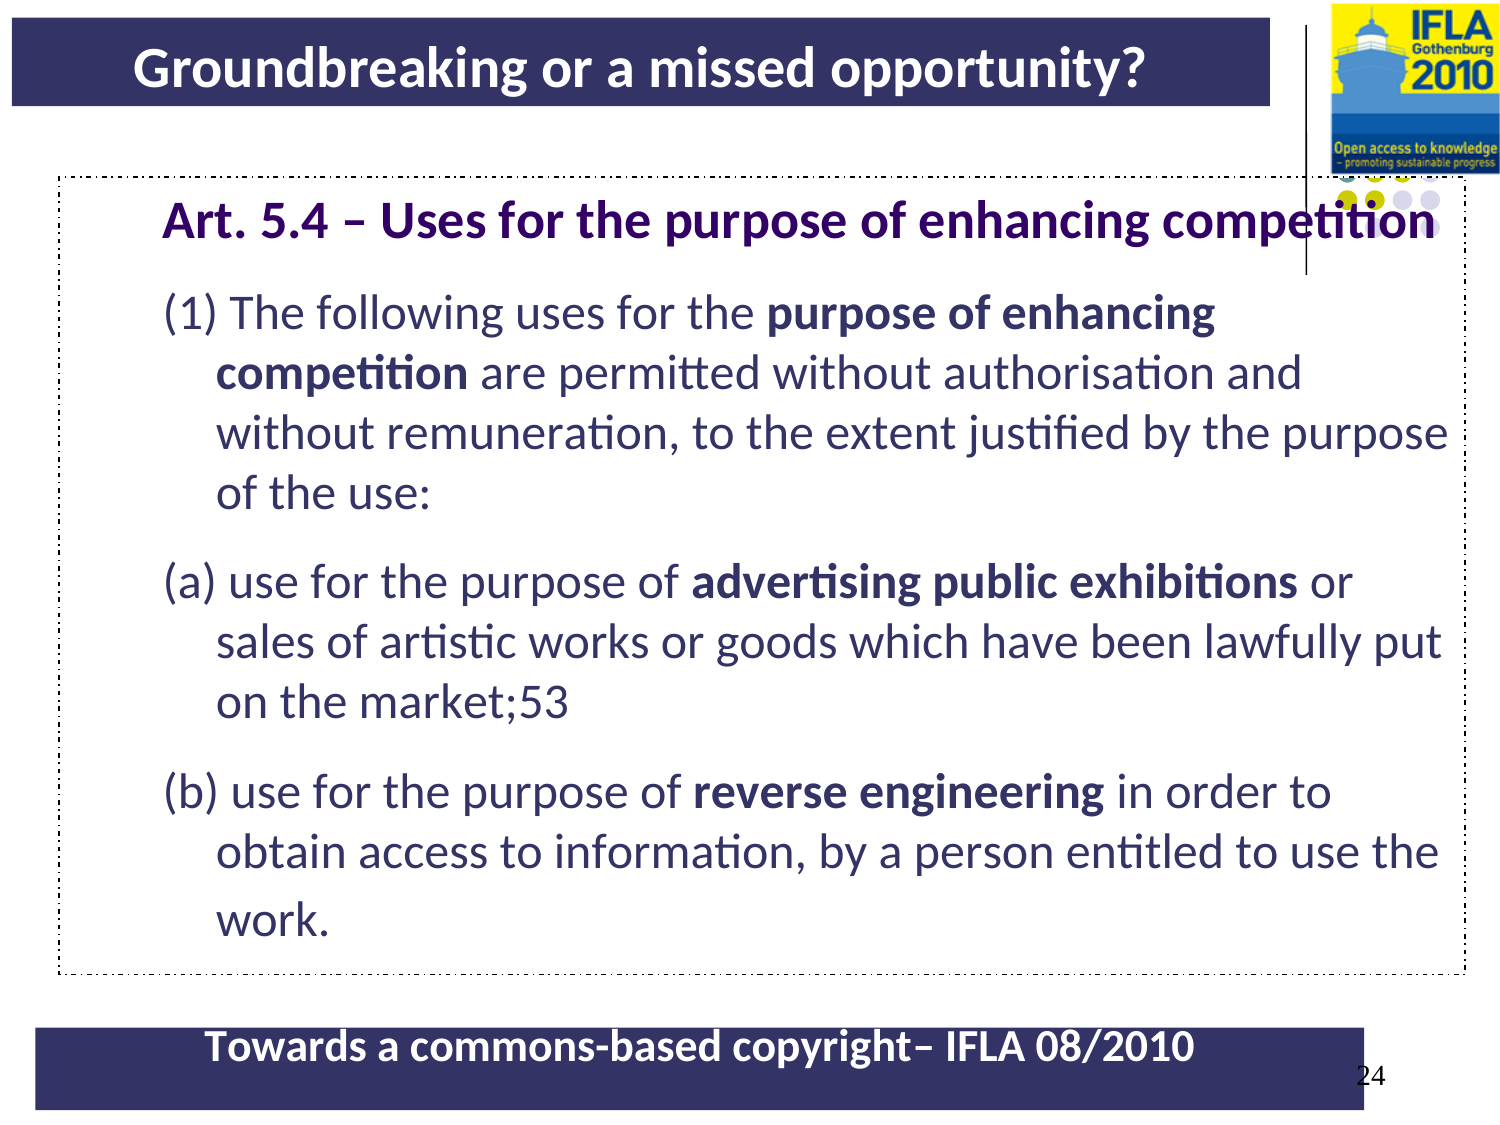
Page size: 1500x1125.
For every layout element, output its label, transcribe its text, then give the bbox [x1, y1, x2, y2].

title Groundbreaking or a missed opportunity? [11, 17, 1270, 107]
text_box [1356, 1026, 1459, 1105]
list Art. 5.4 – Uses for the purpose of enhancing competition (1) The following uses for the purpose of enhancing competition are permitted without authorisation and without remuneration, to the extent justified by the purpose of the use: (a) use for the purpose of advertising public exhibitions or sales of artistic works or goods which have been lawfully put on the market;53 (b) use for the purpose of reverse engineering in order to obtain access to information, by a person entitled to use the work. [59, 177, 1465, 975]
